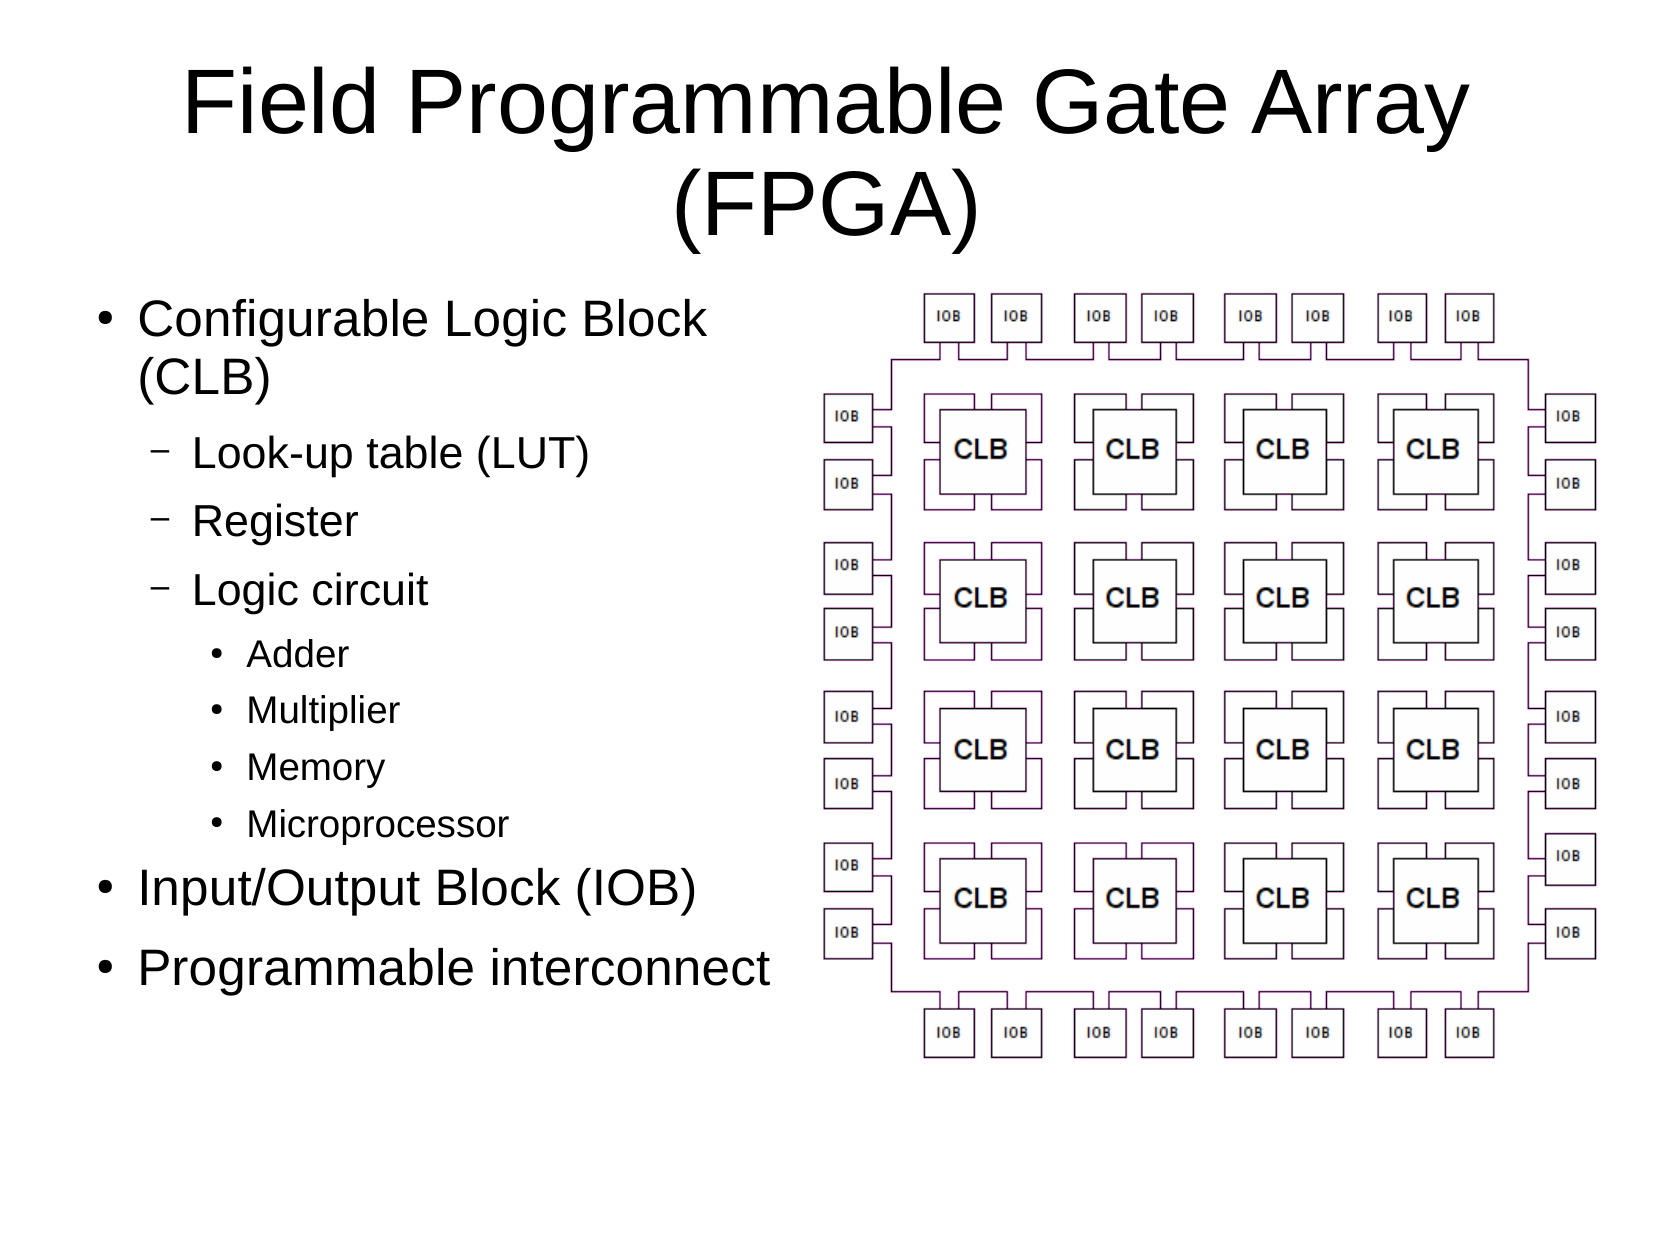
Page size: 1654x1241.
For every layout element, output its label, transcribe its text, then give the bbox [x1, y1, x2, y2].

picture [819, 284, 1606, 1071]
list Configurable Logic Block (CLB) Look-up table (LUT) Register Logic circuit Adder Multiplier Memory Microprocessor Input/Output Block (IOB) Programmable interconnect [82, 290, 809, 1010]
title Field Programmable Gate Array (FPGA) [82, 49, 1571, 257]
